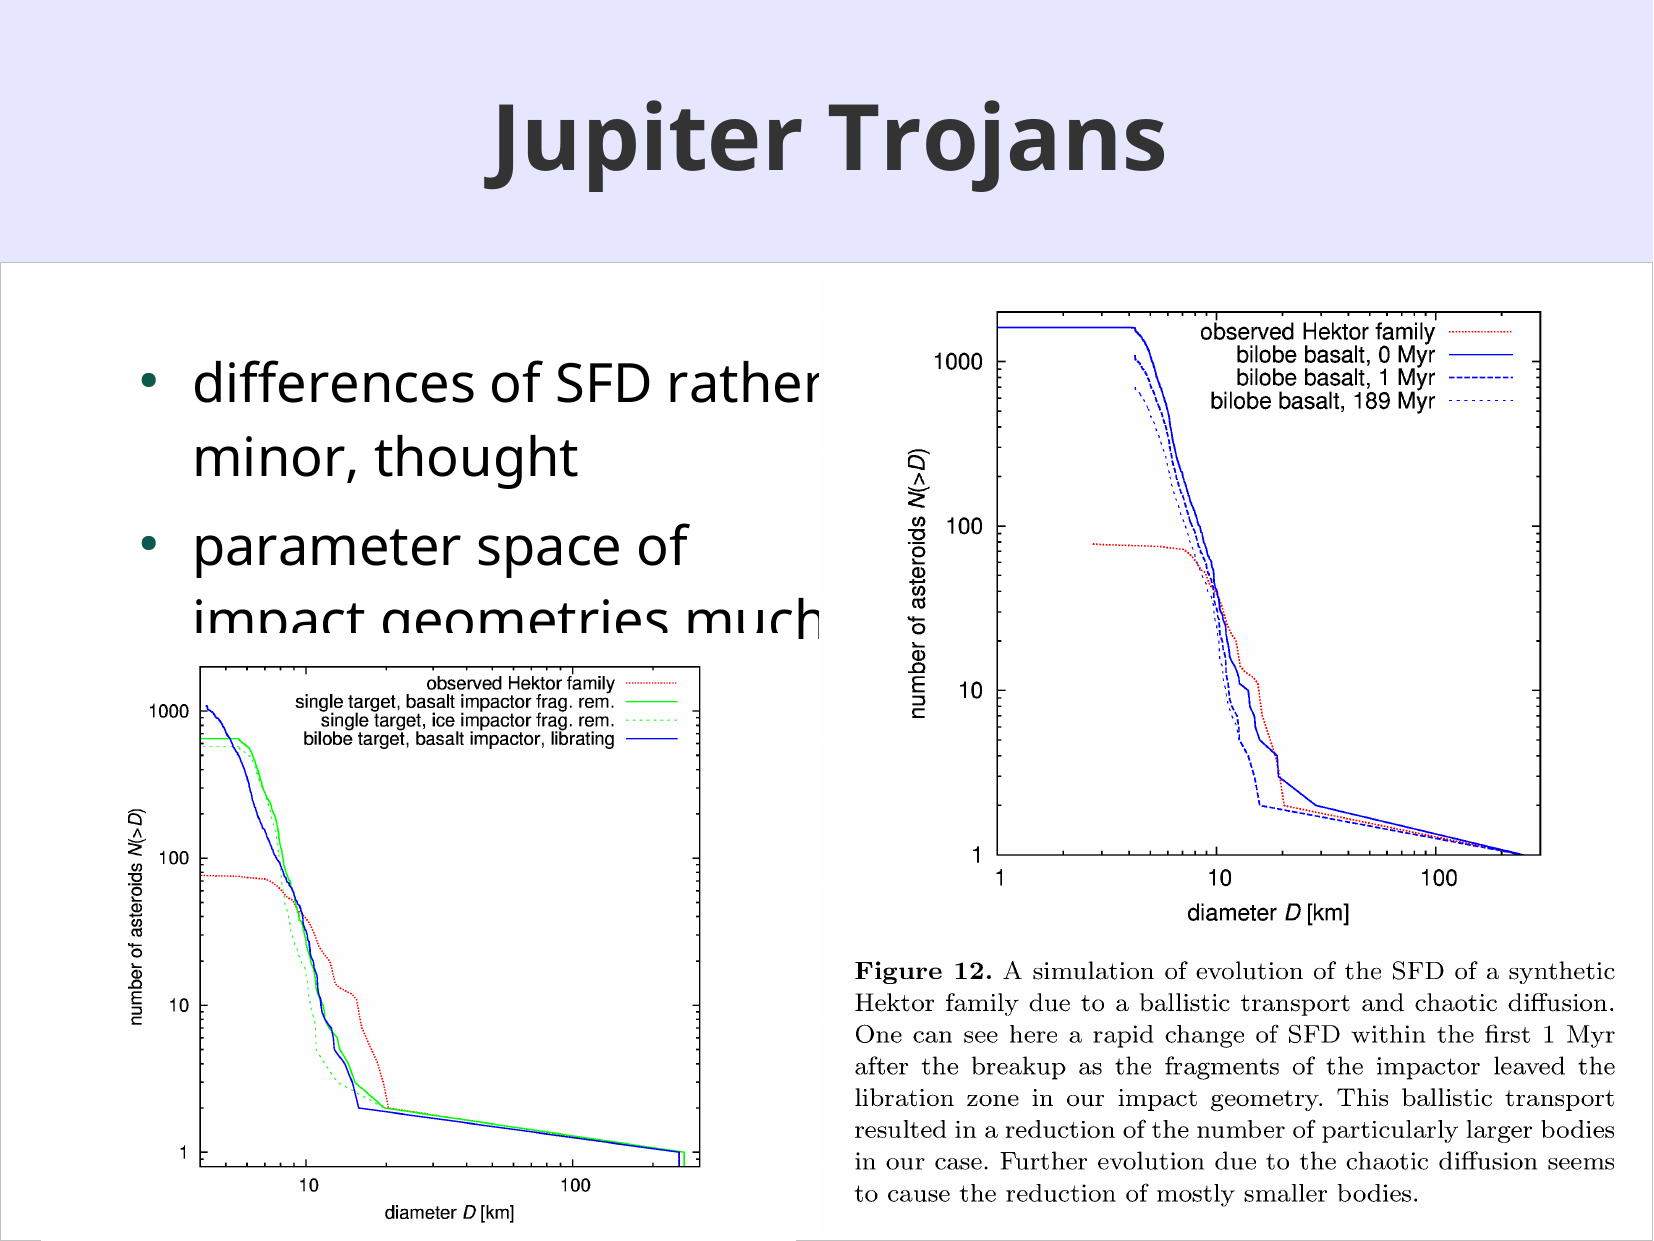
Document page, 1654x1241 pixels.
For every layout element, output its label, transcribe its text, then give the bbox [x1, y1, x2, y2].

picture [41, 633, 796, 1241]
list differences of SFD rather minor, thought parameter space of impact geometries much larger! [121, 344, 819, 1065]
title Jupiter Trojans [124, 31, 1536, 239]
picture [819, 278, 1643, 1236]
